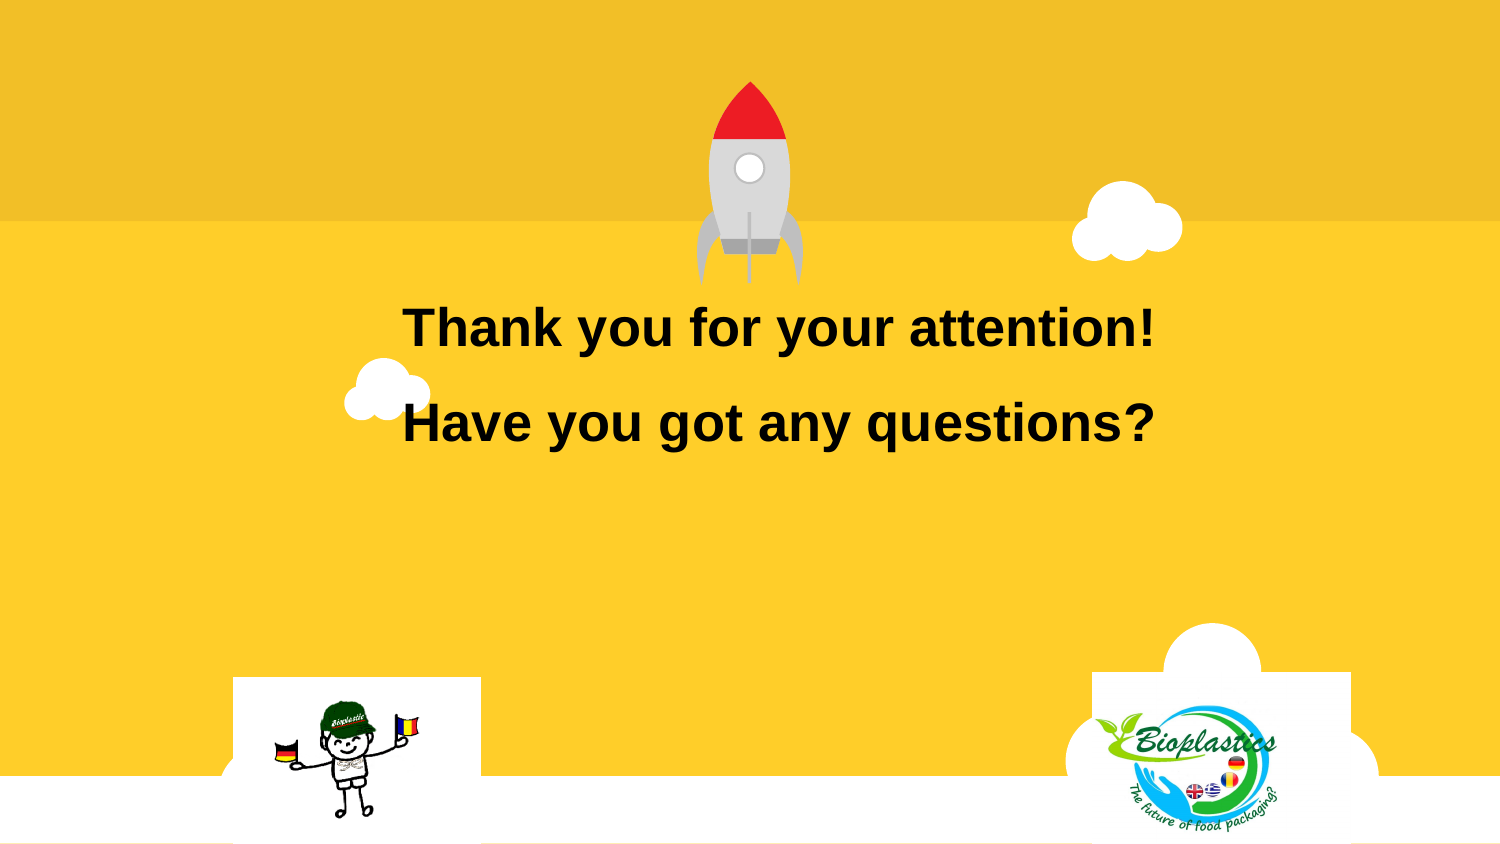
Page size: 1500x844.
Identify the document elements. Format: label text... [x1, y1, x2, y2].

picture [1092, 672, 1351, 844]
picture [233, 677, 481, 844]
list Thank you for your attention! Have you got any questions? [30, 285, 1500, 470]
